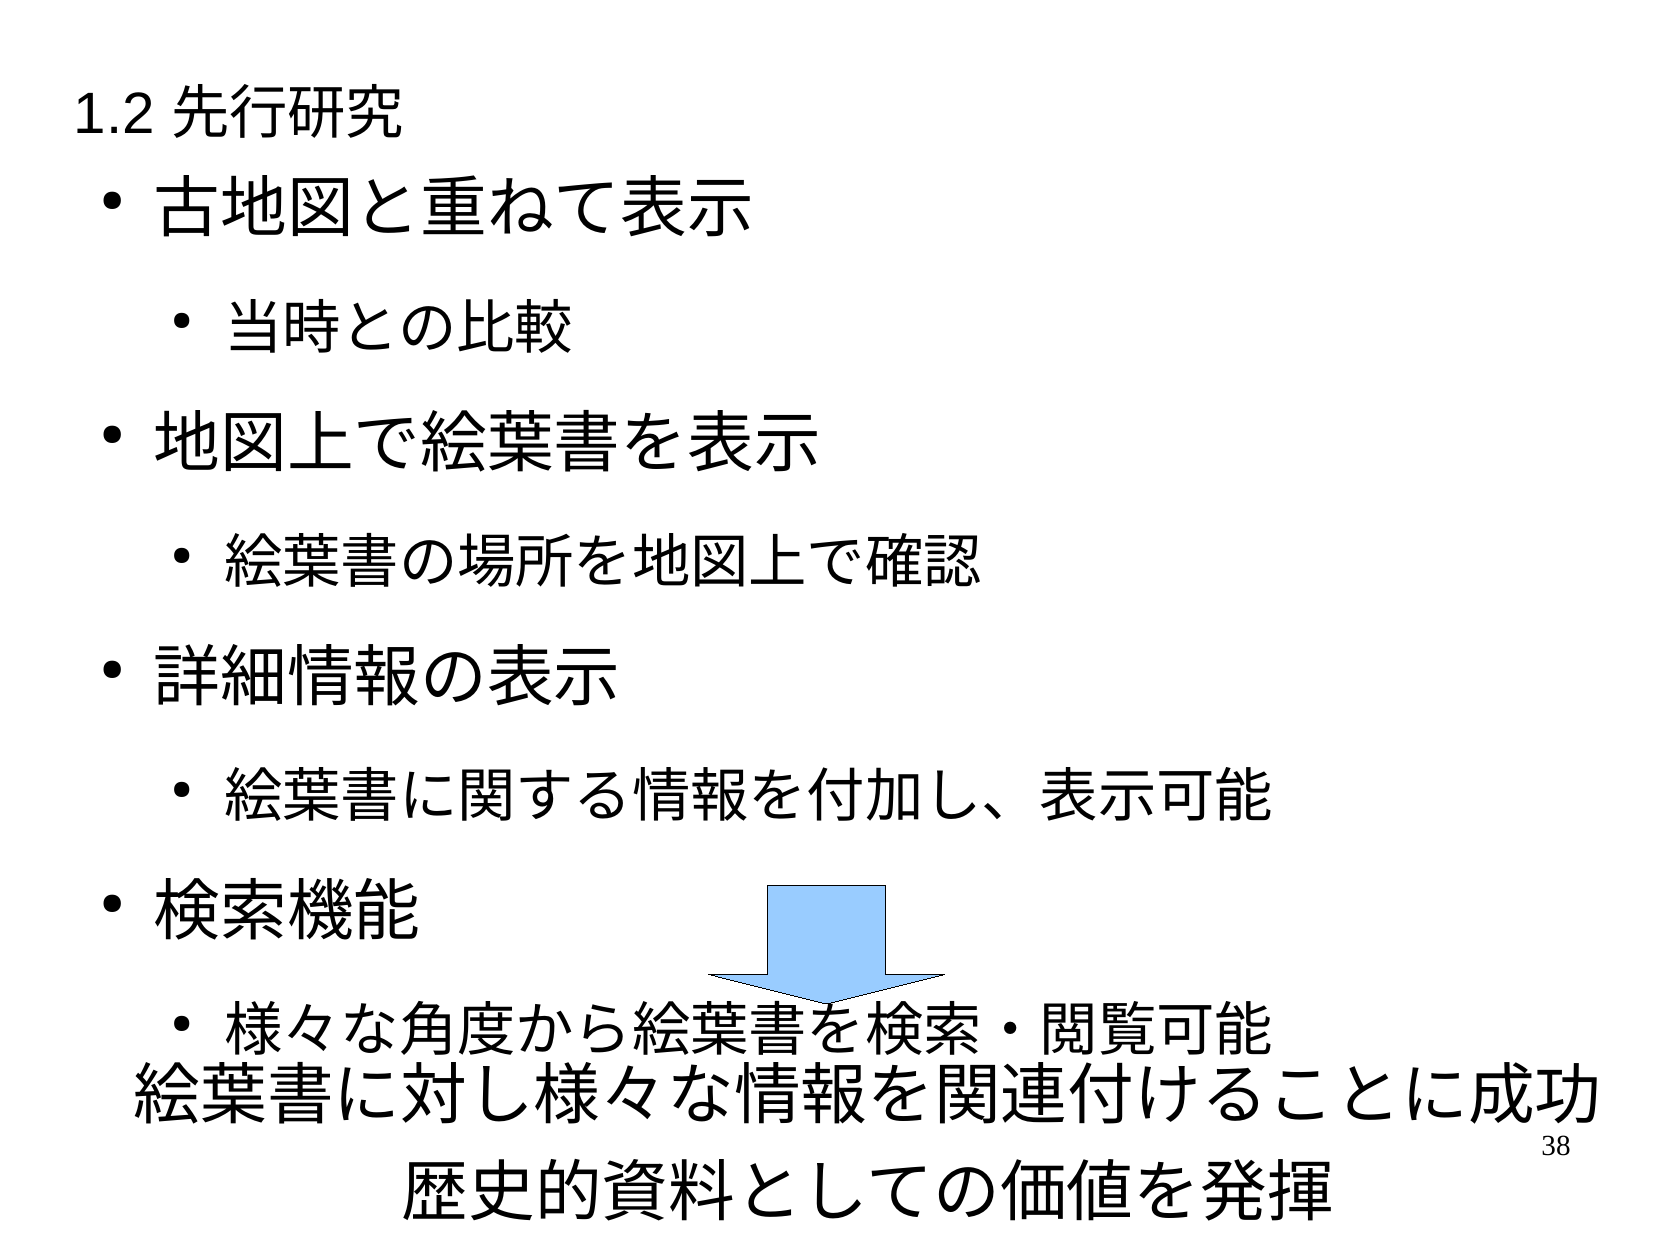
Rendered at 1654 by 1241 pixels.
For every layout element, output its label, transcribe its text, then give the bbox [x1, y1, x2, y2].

text_box 絵葉書に対し様々な情報を関連付けることに成功 歴史的資料としての価値を発揮 [118, 1033, 1535, 1182]
text_box 1.2 先行研究 [59, 59, 443, 139]
list 古地図と重ねて表示 当時との比較 地図上で絵葉書を表示 絵葉書の場所を地図上で確認 詳細情報の表示 絵葉書に関する情報を付加し、表示可能 検索機能 様々な角度から絵葉書を検索・閲覧可能 [82, 154, 1571, 959]
text_box [708, 885, 945, 1004]
